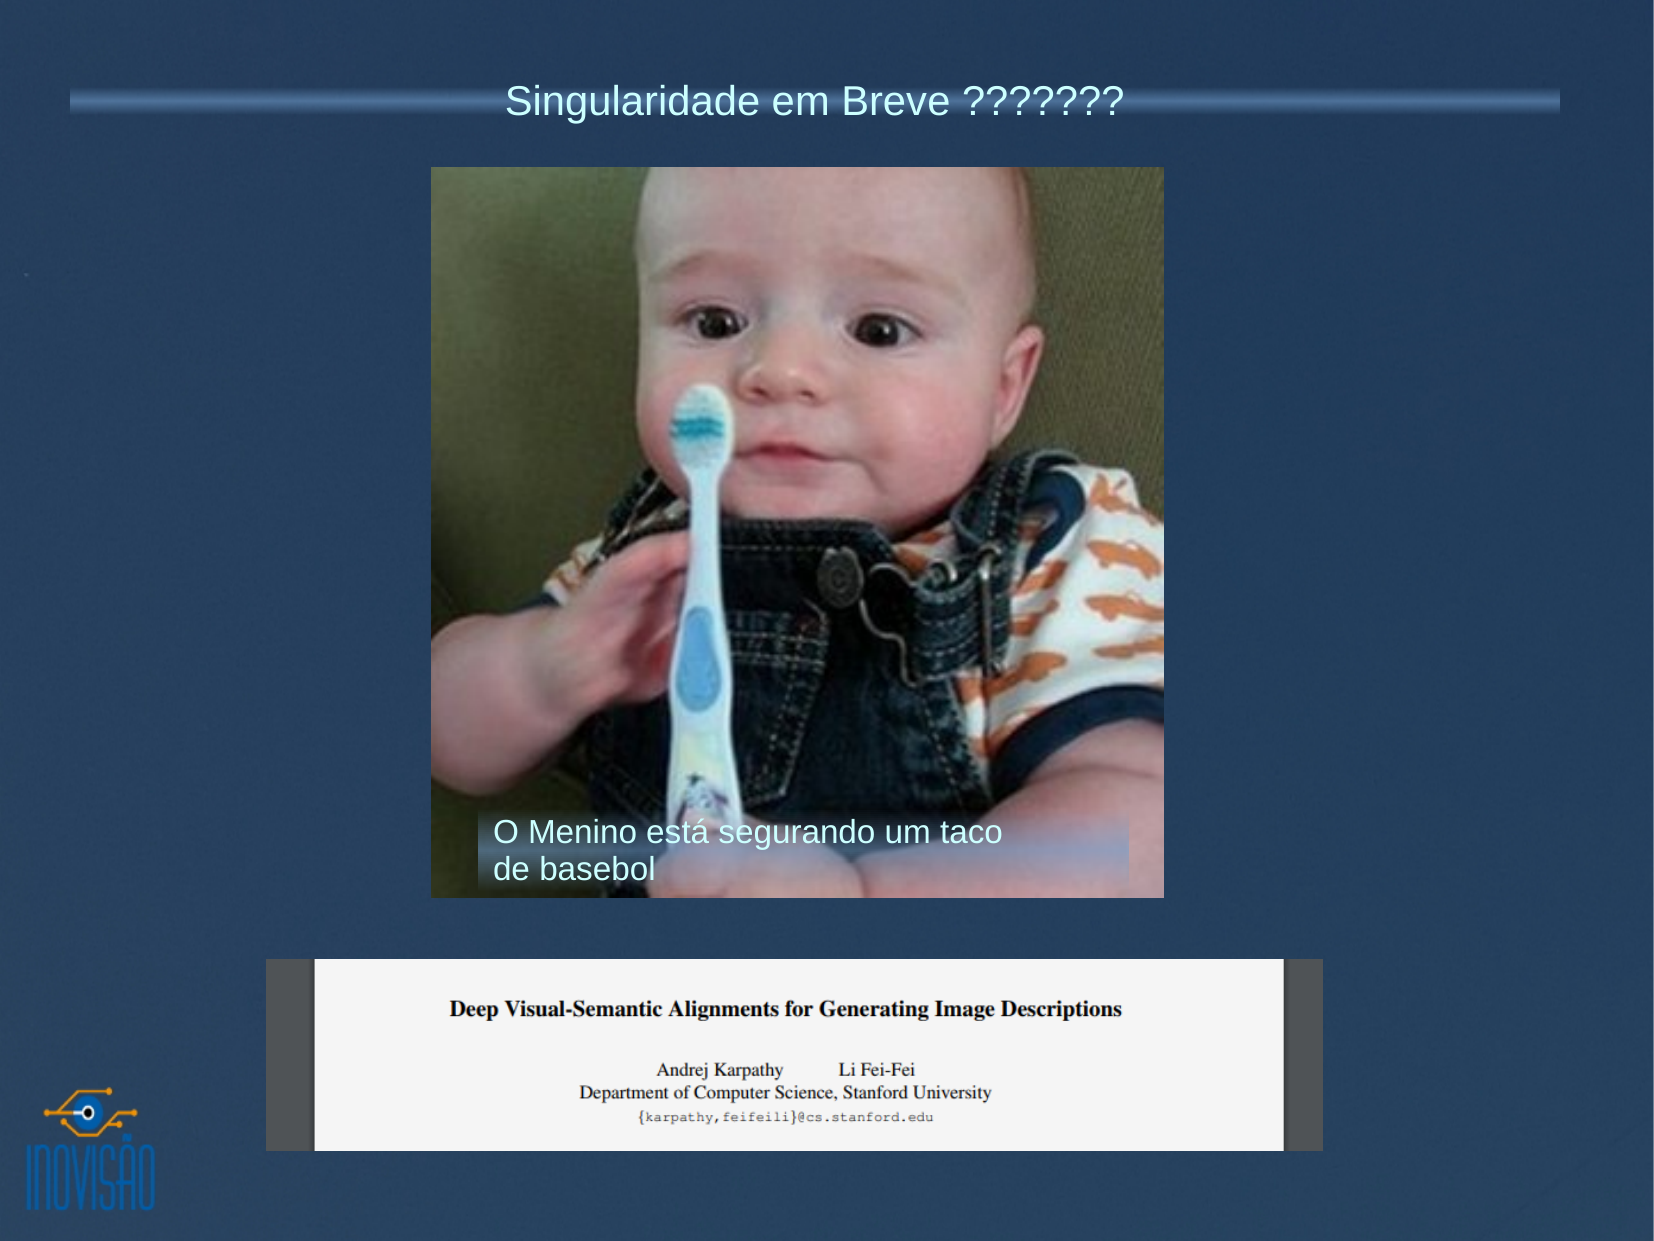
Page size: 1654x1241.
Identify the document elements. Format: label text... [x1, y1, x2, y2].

picture [0, 0, 1654, 1241]
text_box O Menino está segurando um taco de basebol [478, 809, 1128, 892]
text_box Singularidade em Breve ??????? [733, 87, 844, 115]
text_box Singularidade em Breve ??????? [687, 87, 730, 115]
text_box Singularidade em Breve ??????? [70, 87, 526, 115]
text_box Singularidade em Breve ??????? [511, 87, 614, 115]
text_box Singularidade em Breve ??????? [617, 87, 684, 115]
text_box Singularidade em Breve ??????? [860, 87, 1560, 115]
